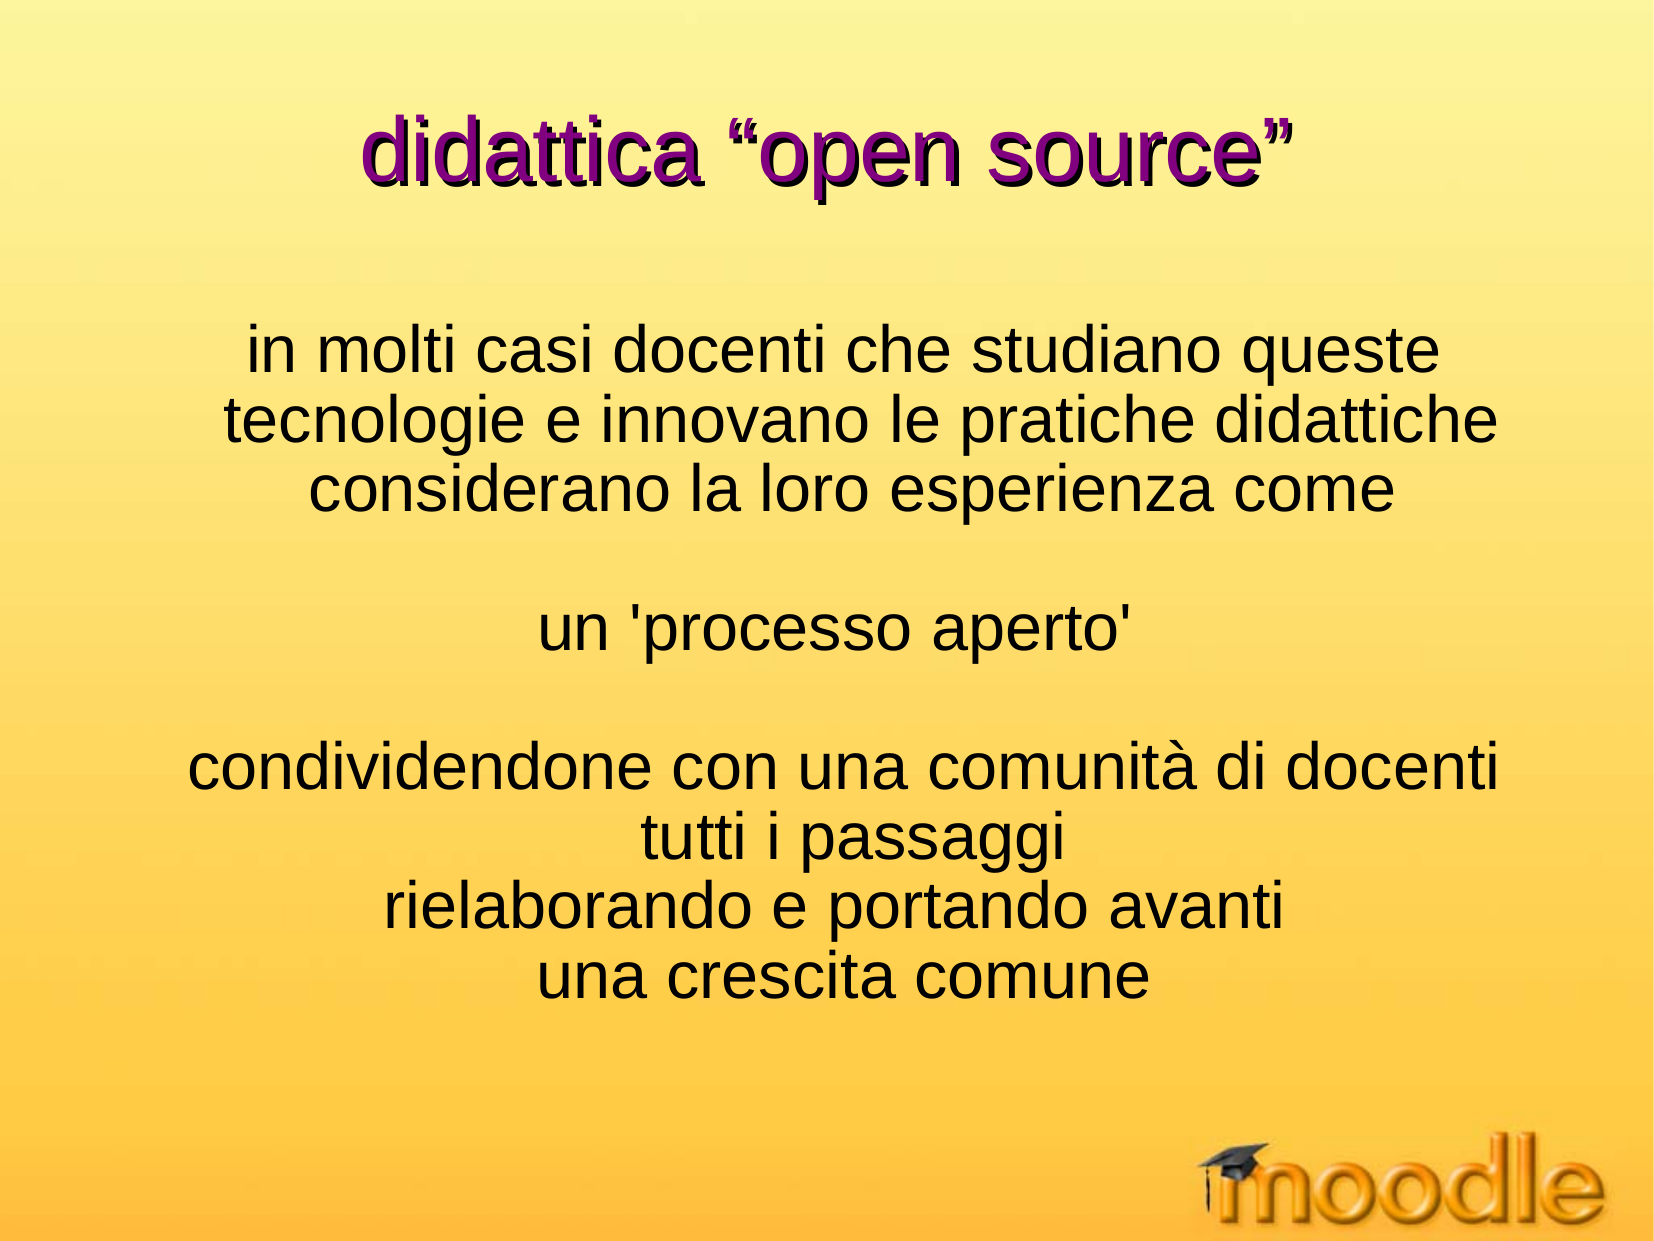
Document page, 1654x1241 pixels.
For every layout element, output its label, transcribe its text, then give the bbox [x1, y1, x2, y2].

picture [0, 0, 1654, 1241]
subtitle in molti casi docenti che studiano queste tecnologie e innovano le pratiche didattiche considerano la loro esperienza come un 'processo aperto' condividendone con una comunità di docenti tutti i passaggi rielaborando e portando avanti una crescita comune [82, 289, 1571, 1110]
title didattica “open source” [82, 101, 1571, 205]
